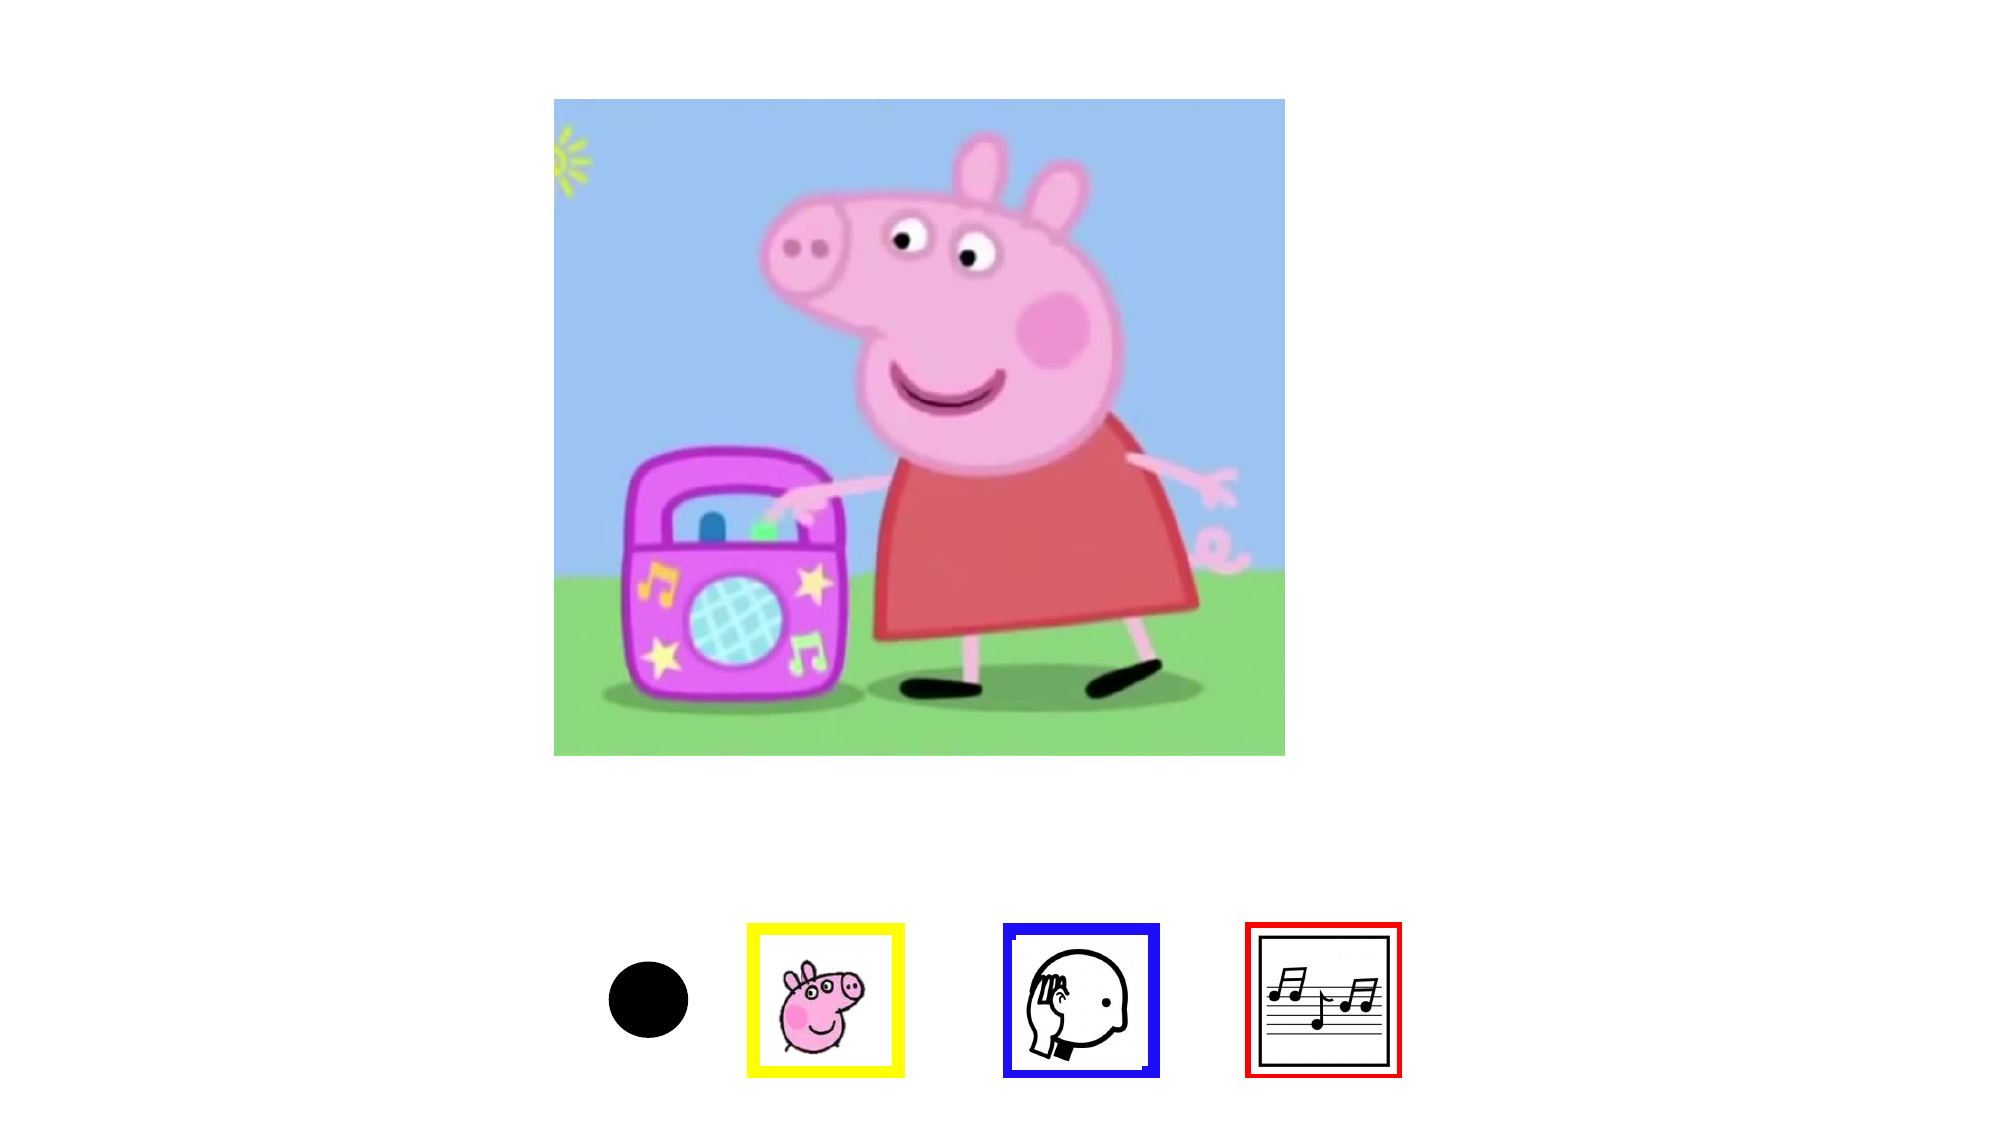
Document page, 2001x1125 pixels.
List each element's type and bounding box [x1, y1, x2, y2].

picture [509, 99, 1506, 1125]
